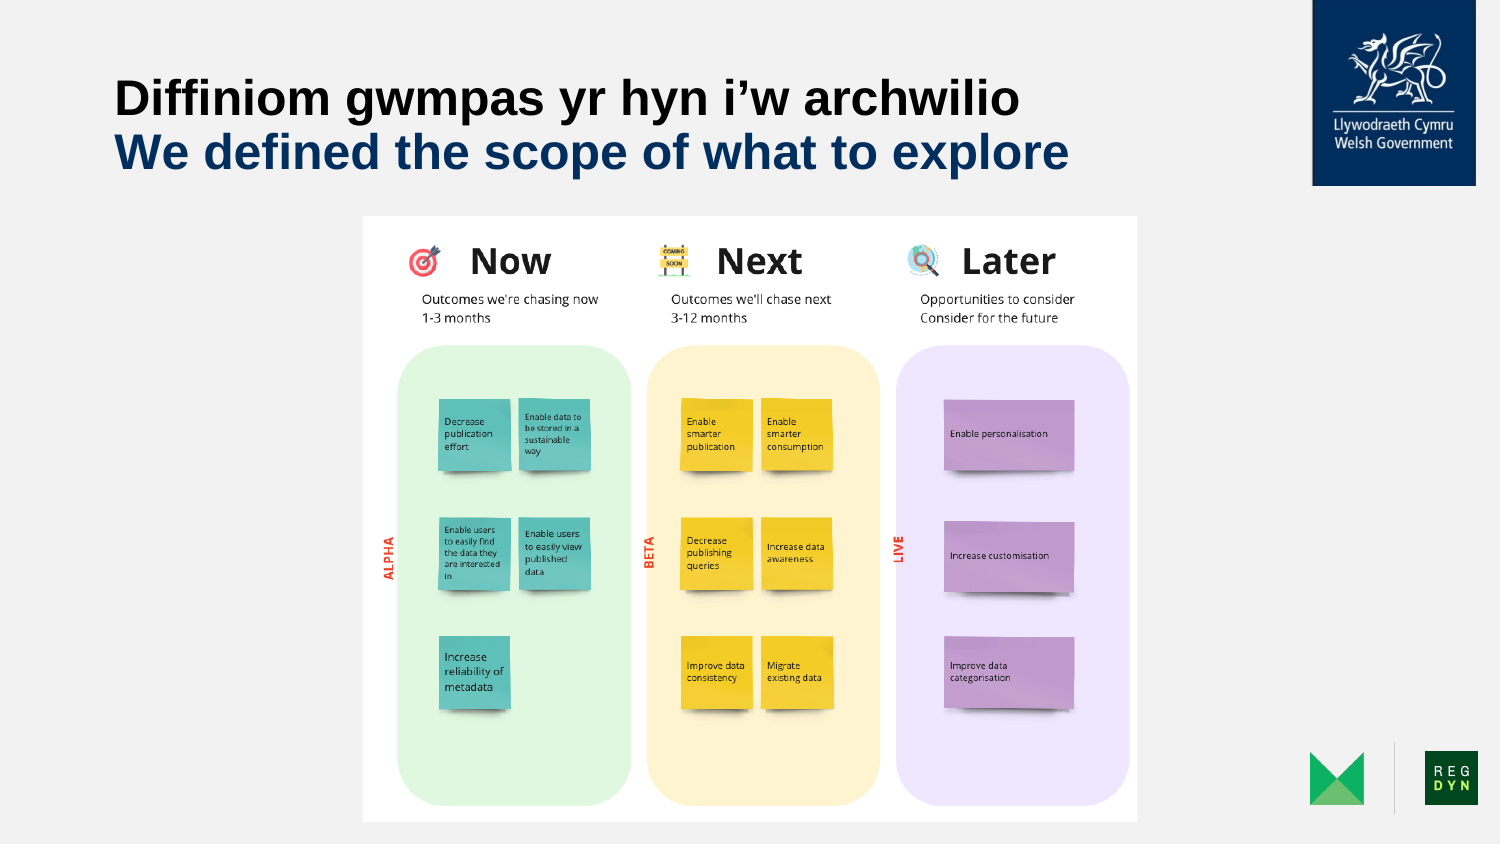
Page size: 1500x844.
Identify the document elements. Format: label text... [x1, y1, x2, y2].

picture [1310, 752, 1364, 805]
title Diffiniom gwmpas yr hyn i’w archwilio We defined the scope of what to explore [103, 44, 1397, 209]
picture [362, 216, 1138, 822]
picture [1425, 751, 1478, 805]
